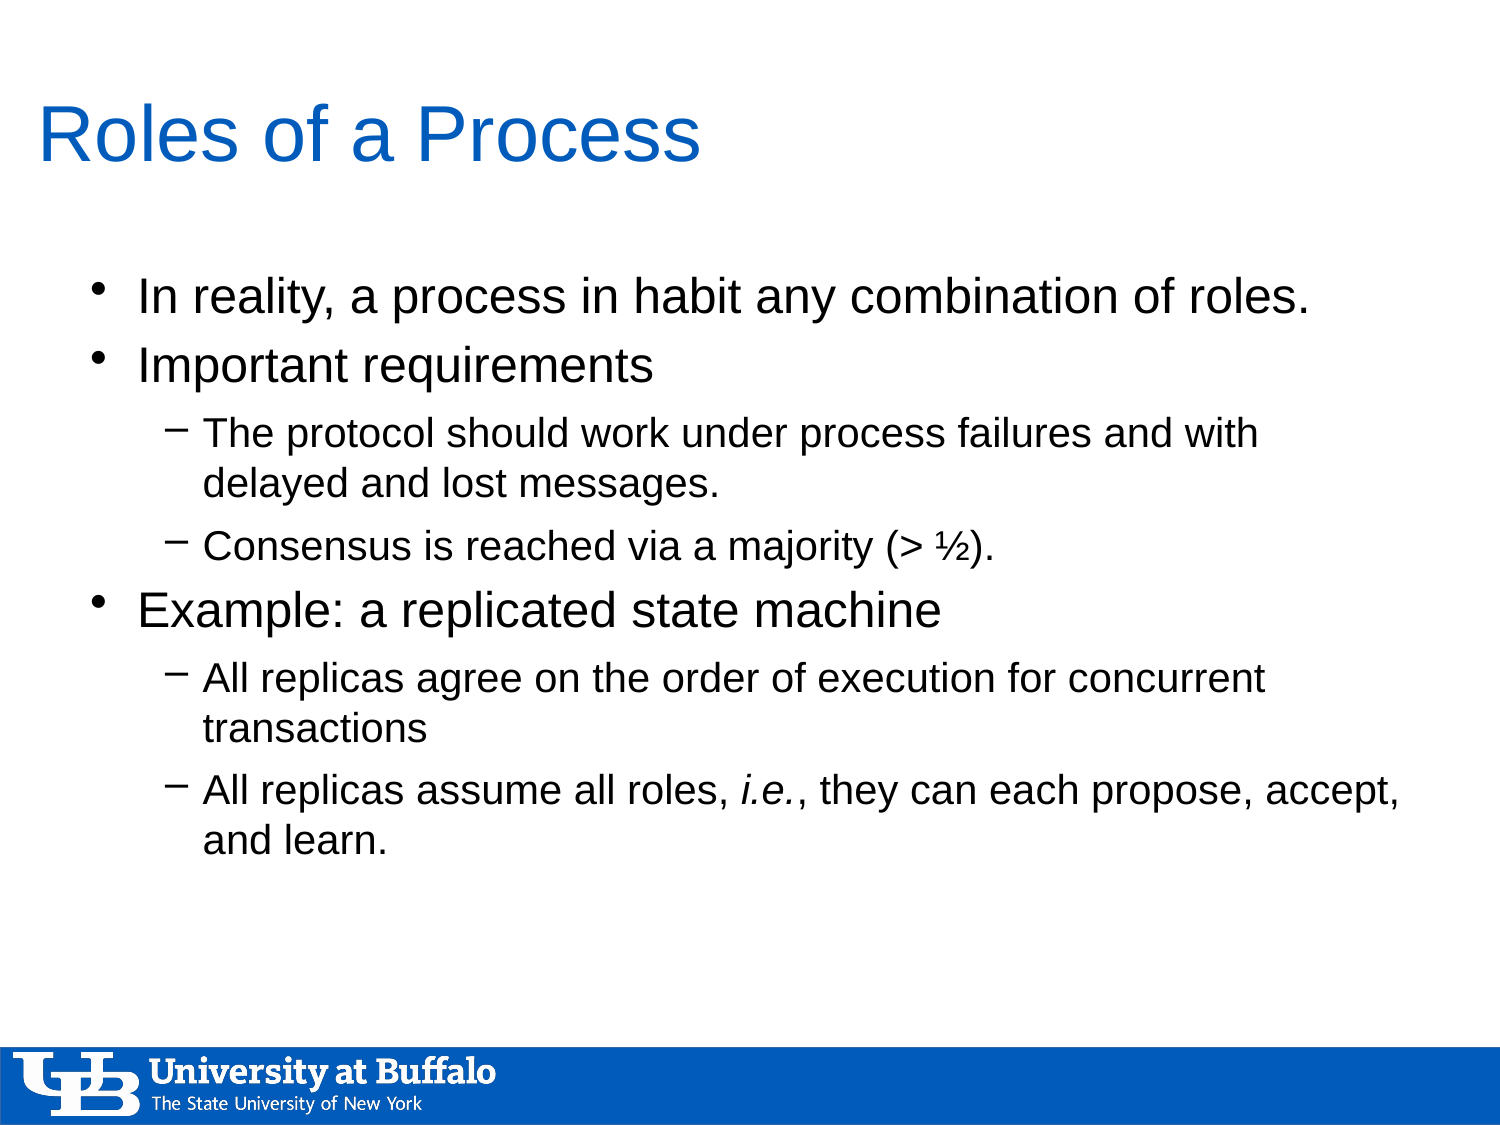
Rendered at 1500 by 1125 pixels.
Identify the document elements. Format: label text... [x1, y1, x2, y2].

list In reality, a process in habit any combination of roles. Important requirements The protocol should work under process failures and with delayed and lost messages. Consensus is reached via a majority (> ½). Example: a replicated state machine All replicas agree on the order of execution for concurrent transactions All replicas assume all roles, i.e., they can each propose, accept, and learn. [75, 263, 1425, 916]
picture [13, 1052, 496, 1116]
title Roles of a Process [37, 40, 1388, 228]
